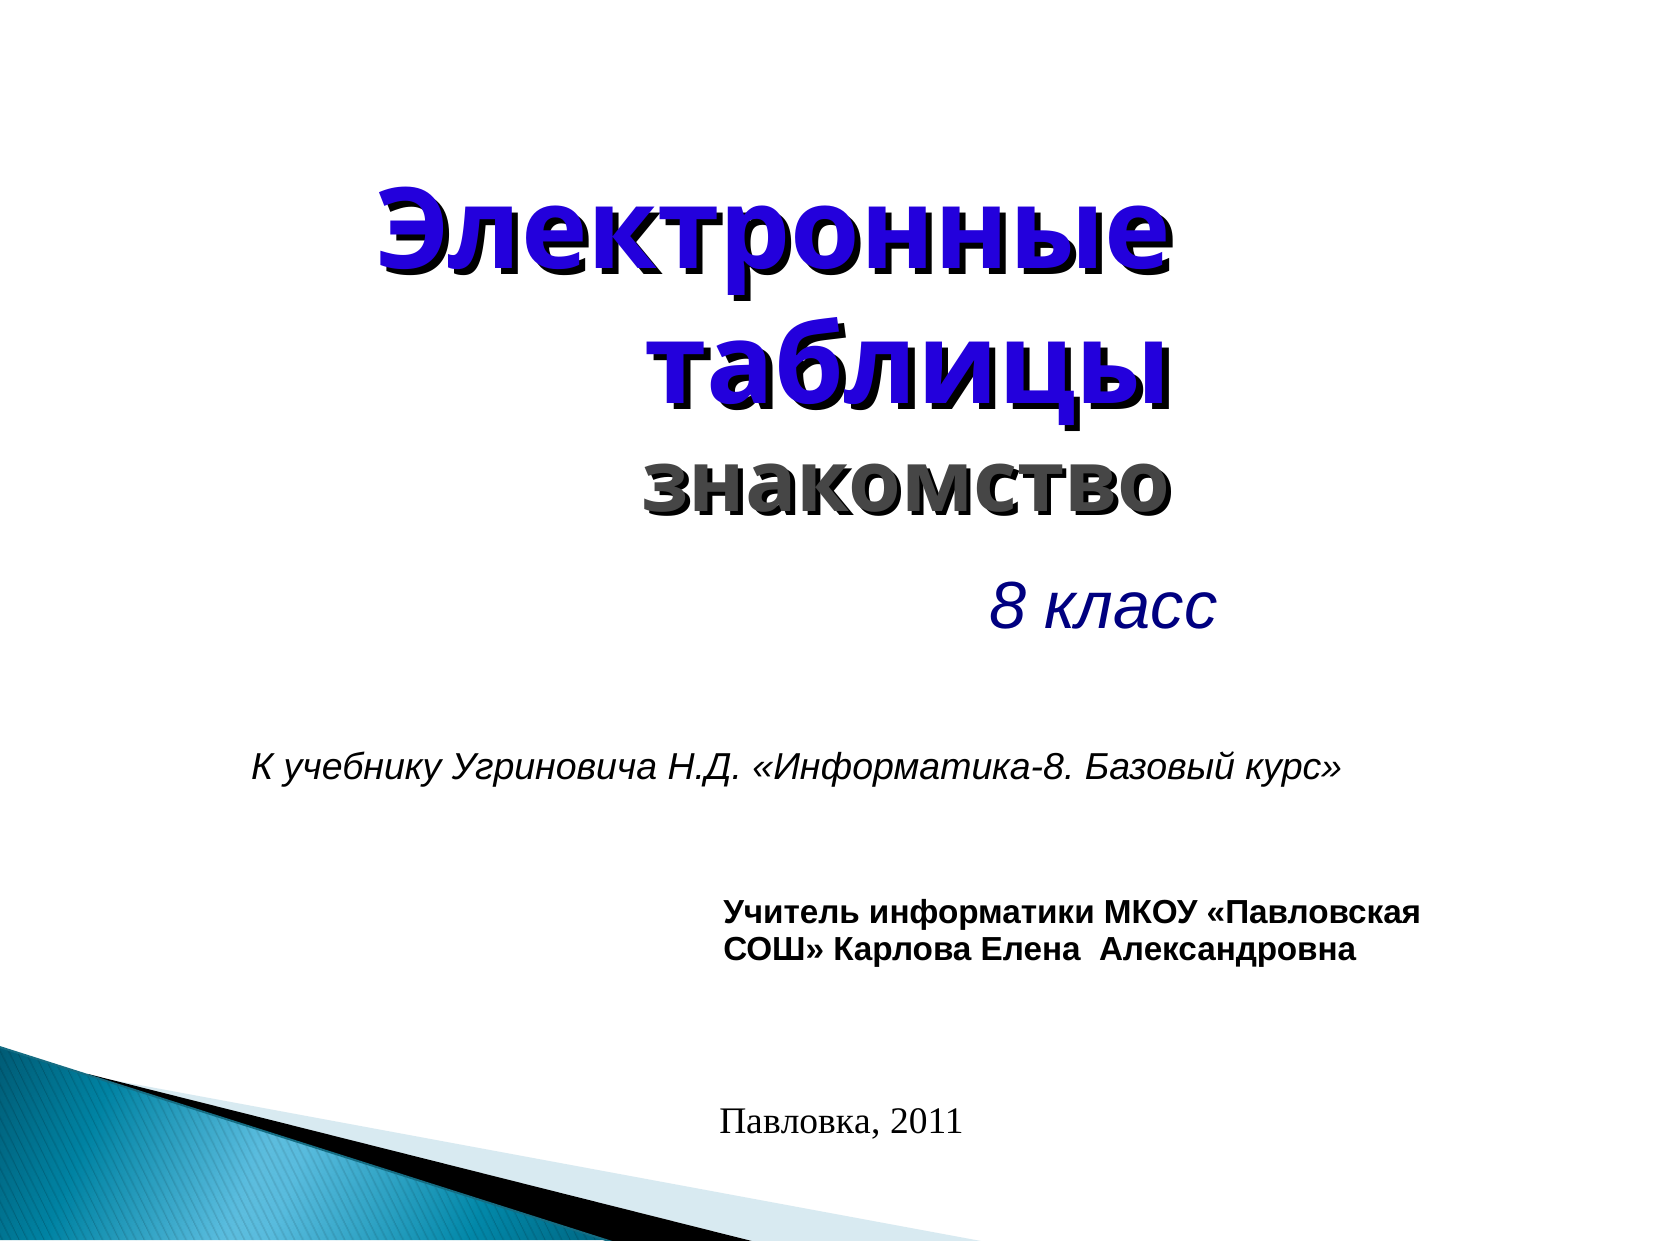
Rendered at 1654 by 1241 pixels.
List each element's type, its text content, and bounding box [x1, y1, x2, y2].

text_box Павловка, 2011 [561, 1092, 1123, 1152]
text_box Учитель информатики МКОУ «Павловская СОШ» Карлова Елена Александровна [708, 885, 1536, 979]
text_box 8 класс [974, 561, 1565, 651]
text_box К учебнику Угриновича Н.Д. «Информатика-8. Базовый курс» [236, 738, 1536, 795]
title Электронные таблицы знакомство [358, 147, 1654, 473]
